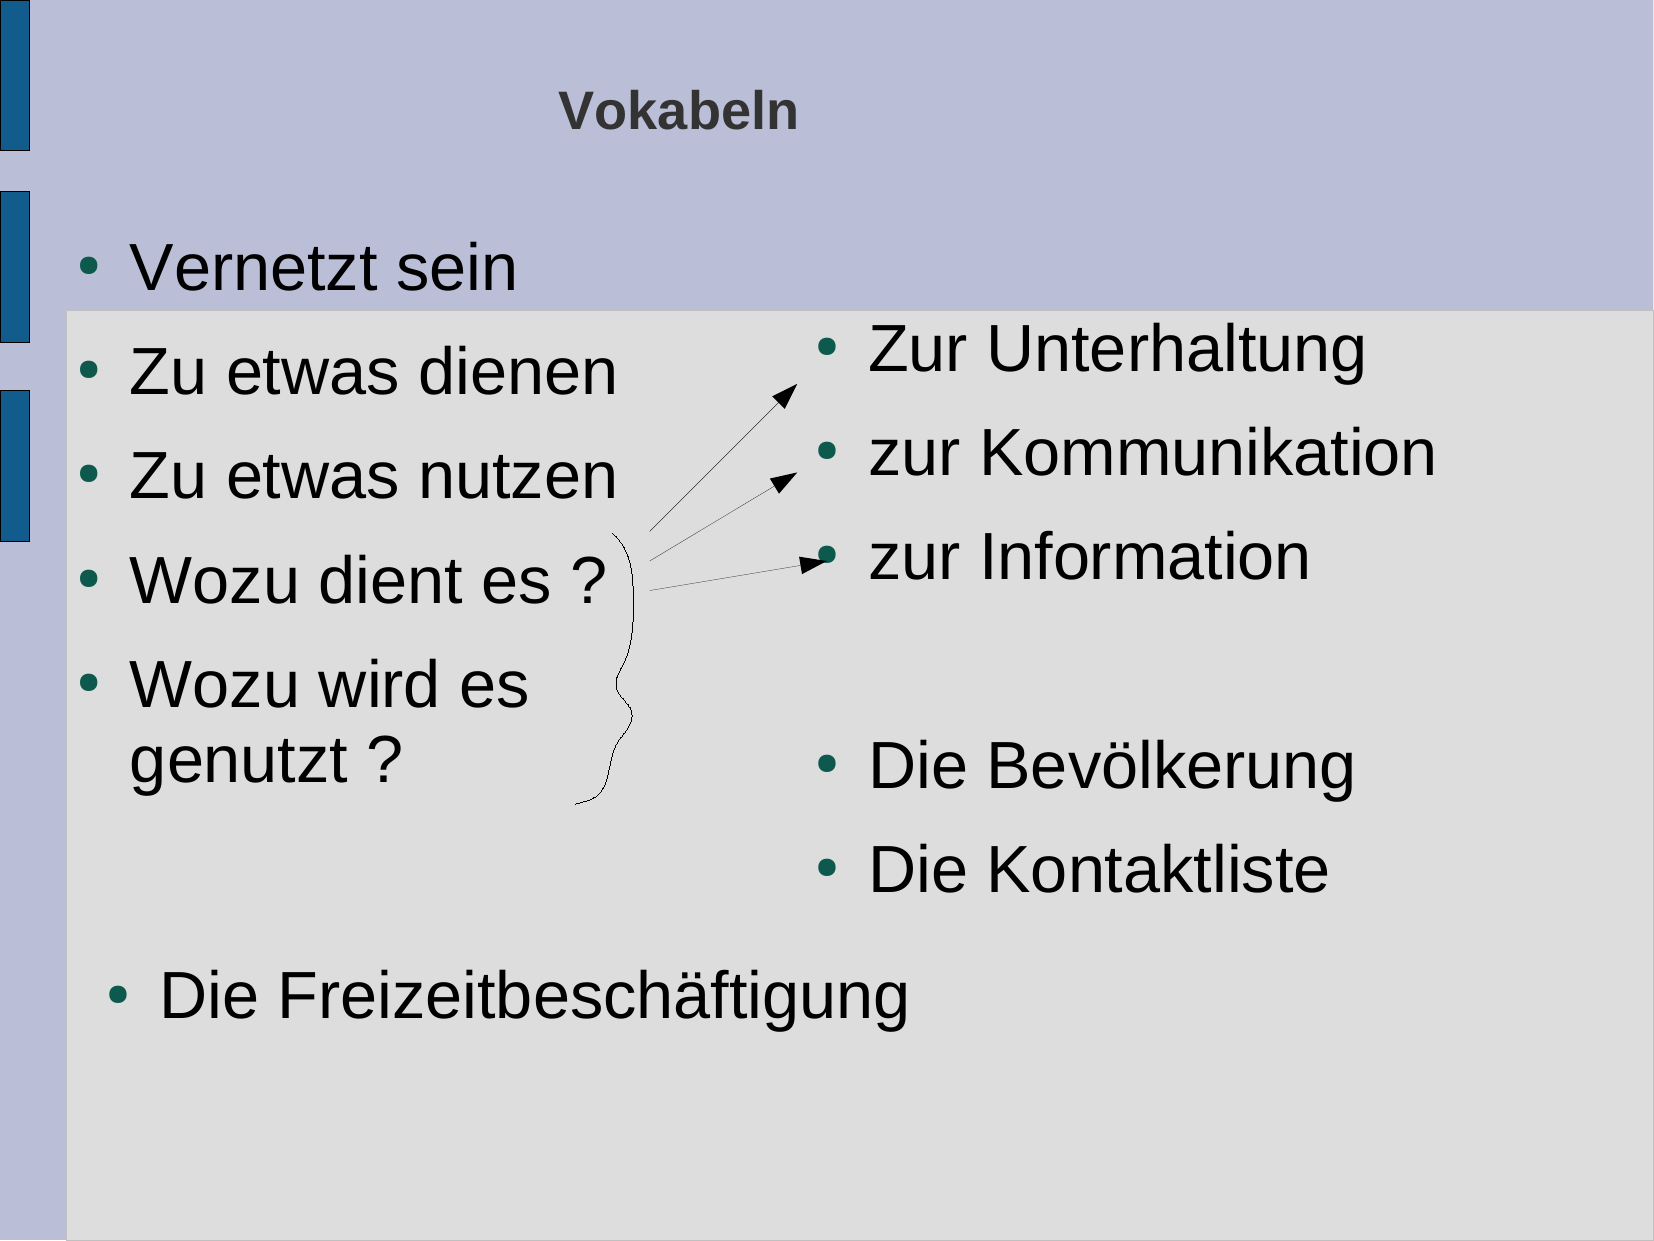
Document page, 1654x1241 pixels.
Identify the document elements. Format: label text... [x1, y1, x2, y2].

list Vernetzt sein Zu etwas dienen Zu etwas nutzen Wozu dient es ? Wozu wird es genutzt ? [59, 229, 797, 1034]
title Vokabeln [442, 14, 916, 207]
list Zur Unterhaltung zur Kommunikation zur Information Die Bevölkerung Die Kontaktliste [797, 206, 1524, 1128]
text_box Die Freizeitbeschäftigung [88, 958, 941, 1034]
